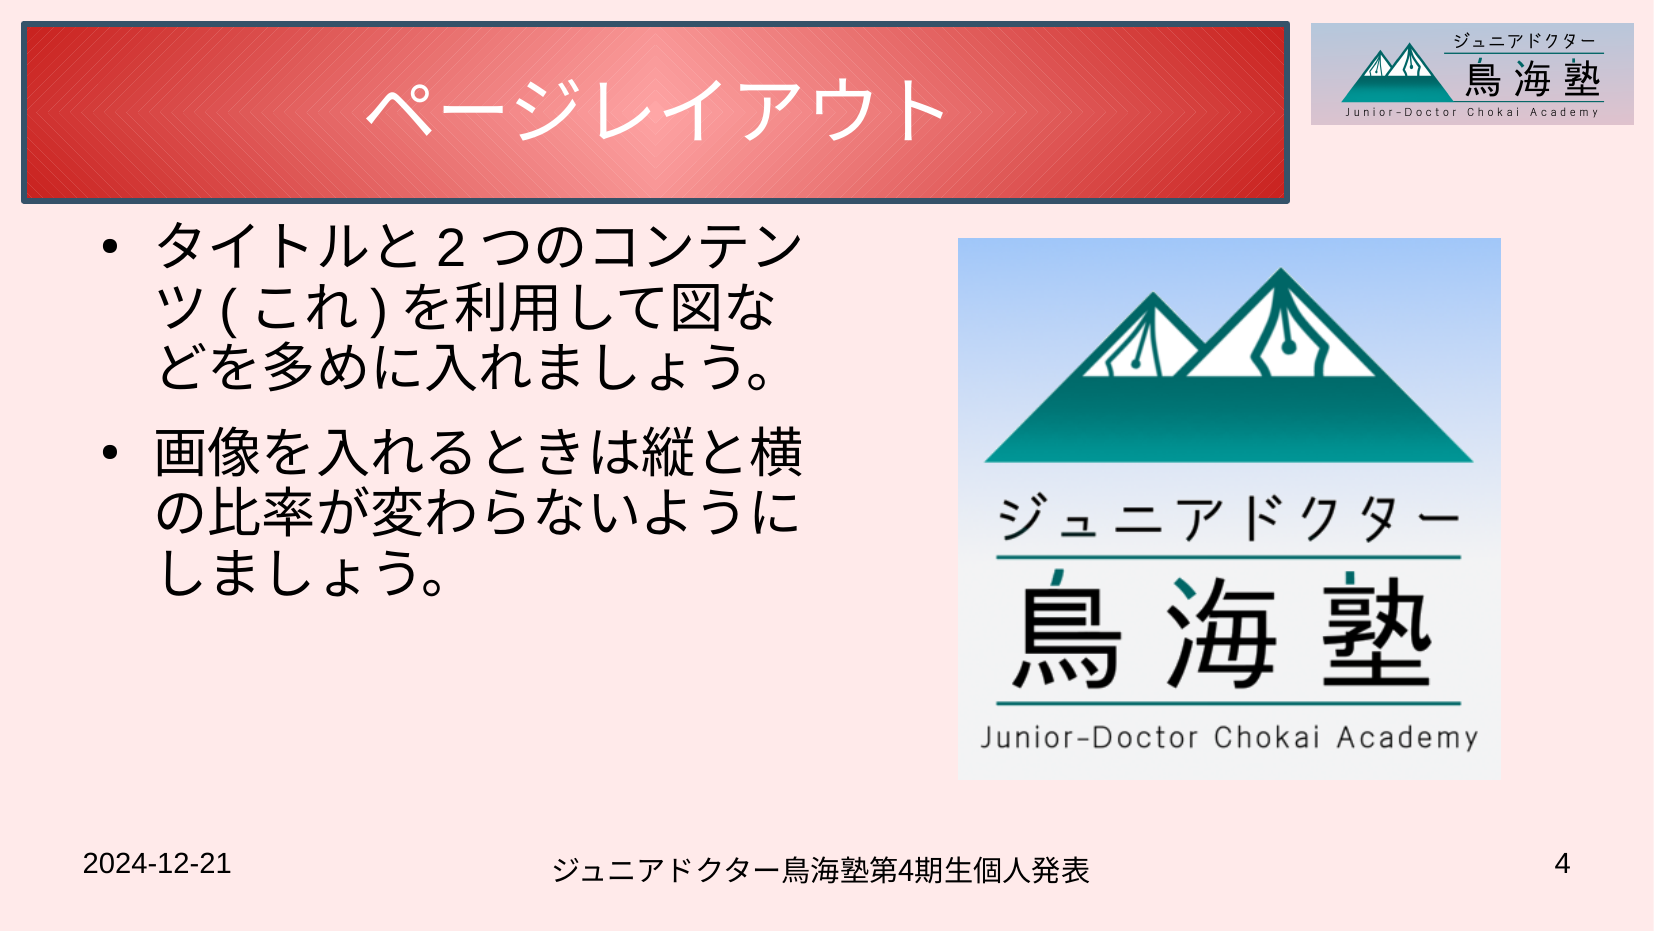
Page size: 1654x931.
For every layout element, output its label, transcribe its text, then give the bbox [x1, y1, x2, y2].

title ページレイアウト [82, 29, 1235, 184]
list タイトルと2つのコンテンツ(これ)を利用して図などを多めに入れましょう。 画像を入れるときは縦と横の比率が変わらないようにしましょう。 [82, 217, 809, 758]
picture [958, 238, 1501, 781]
picture [1311, 23, 1634, 125]
